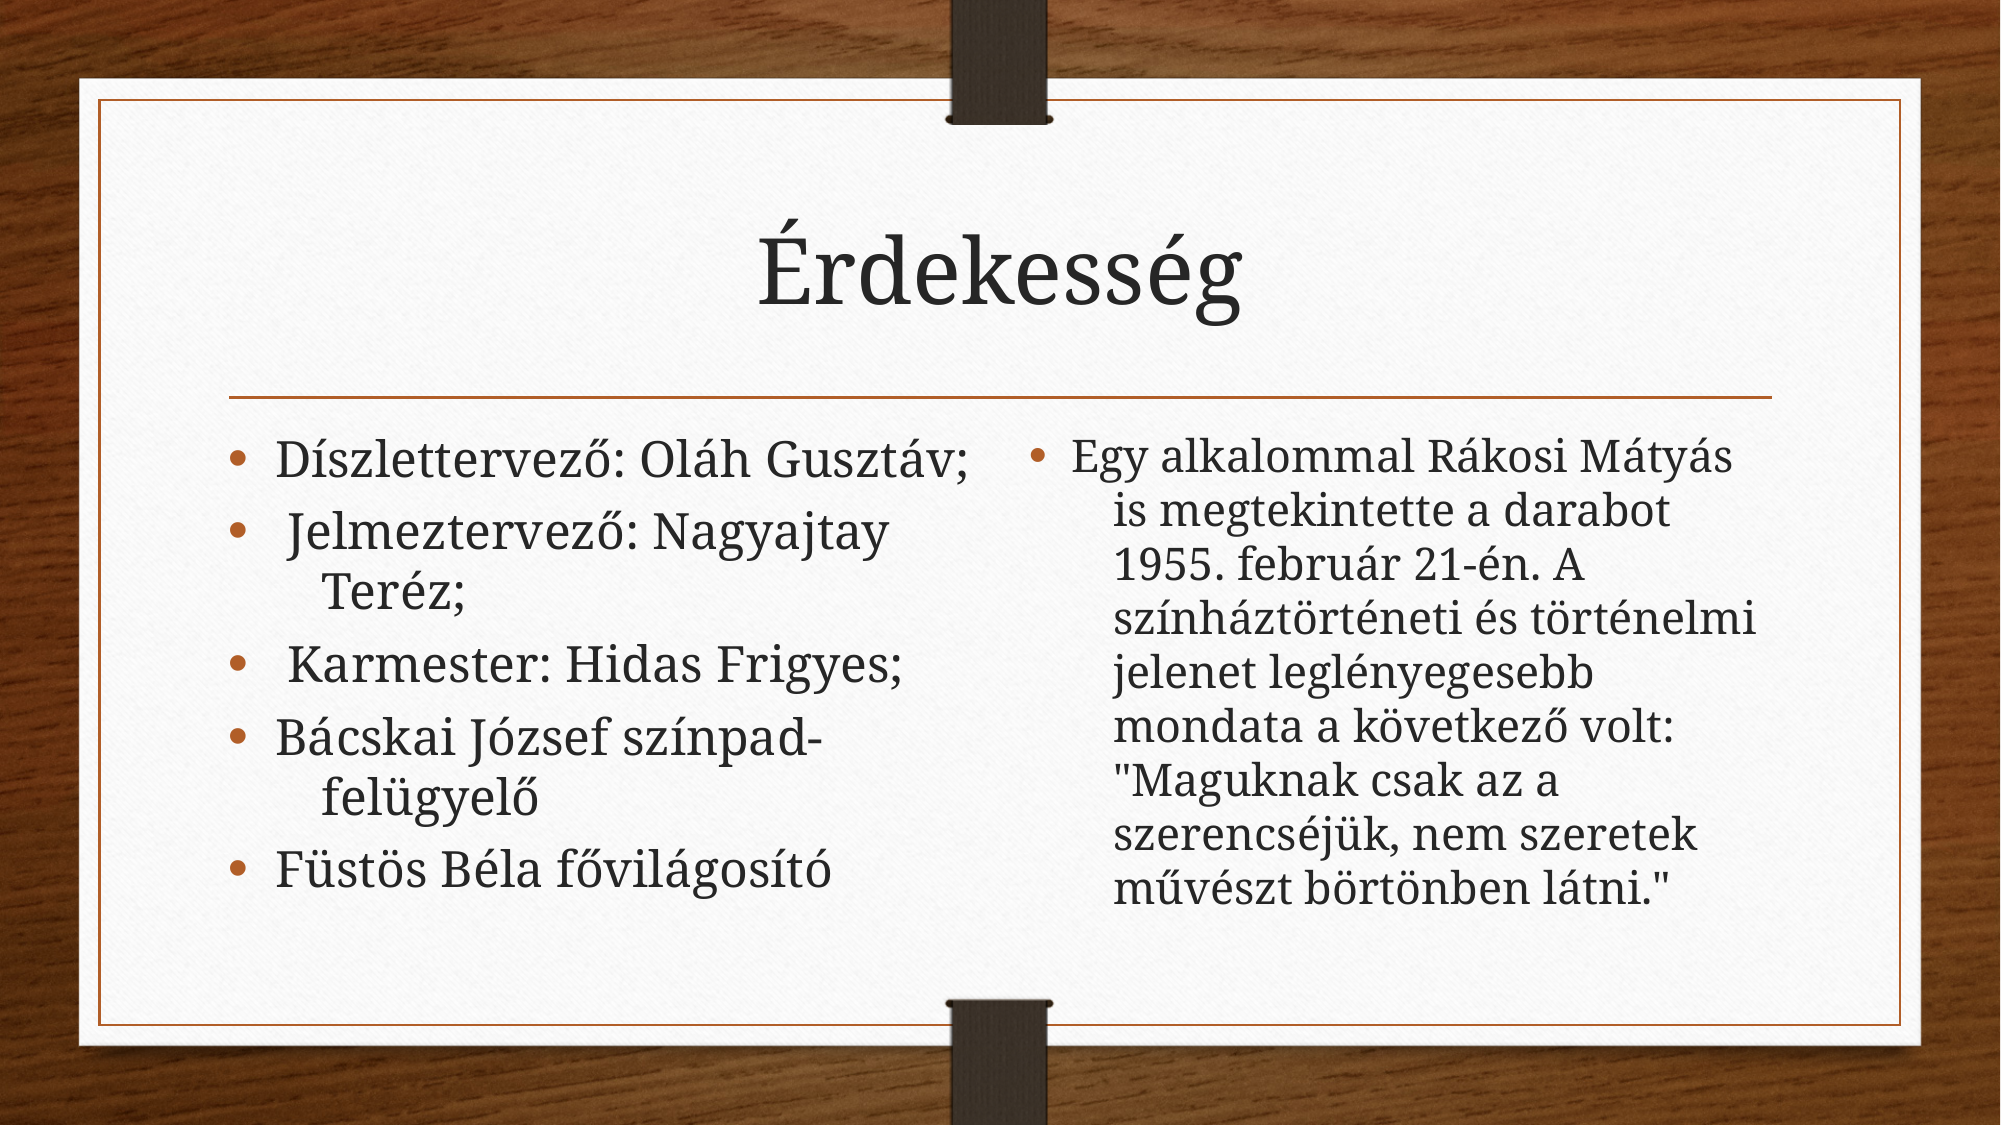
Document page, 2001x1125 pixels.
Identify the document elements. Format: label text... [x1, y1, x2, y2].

list Egy alkalommal Rákosi Mátyás is megtekintette a darabot 1955. február 21-én. A színháztörténeti és történelmi jelenet leglényegesebb mondata a következő volt: "Maguknak csak az a szerencséjük, nem szeretek művészt börtönben látni." [1013, 420, 1788, 964]
title Érdekesség [212, 161, 1788, 376]
list Díszlettervező: Oláh Gusztáv; Jelmeztervező: Nagyajtay Teréz; Karmester: Hidas Frigyes; Bácskai József színpad-felügyelő Füstös Béla fővilágosító [213, 420, 987, 964]
